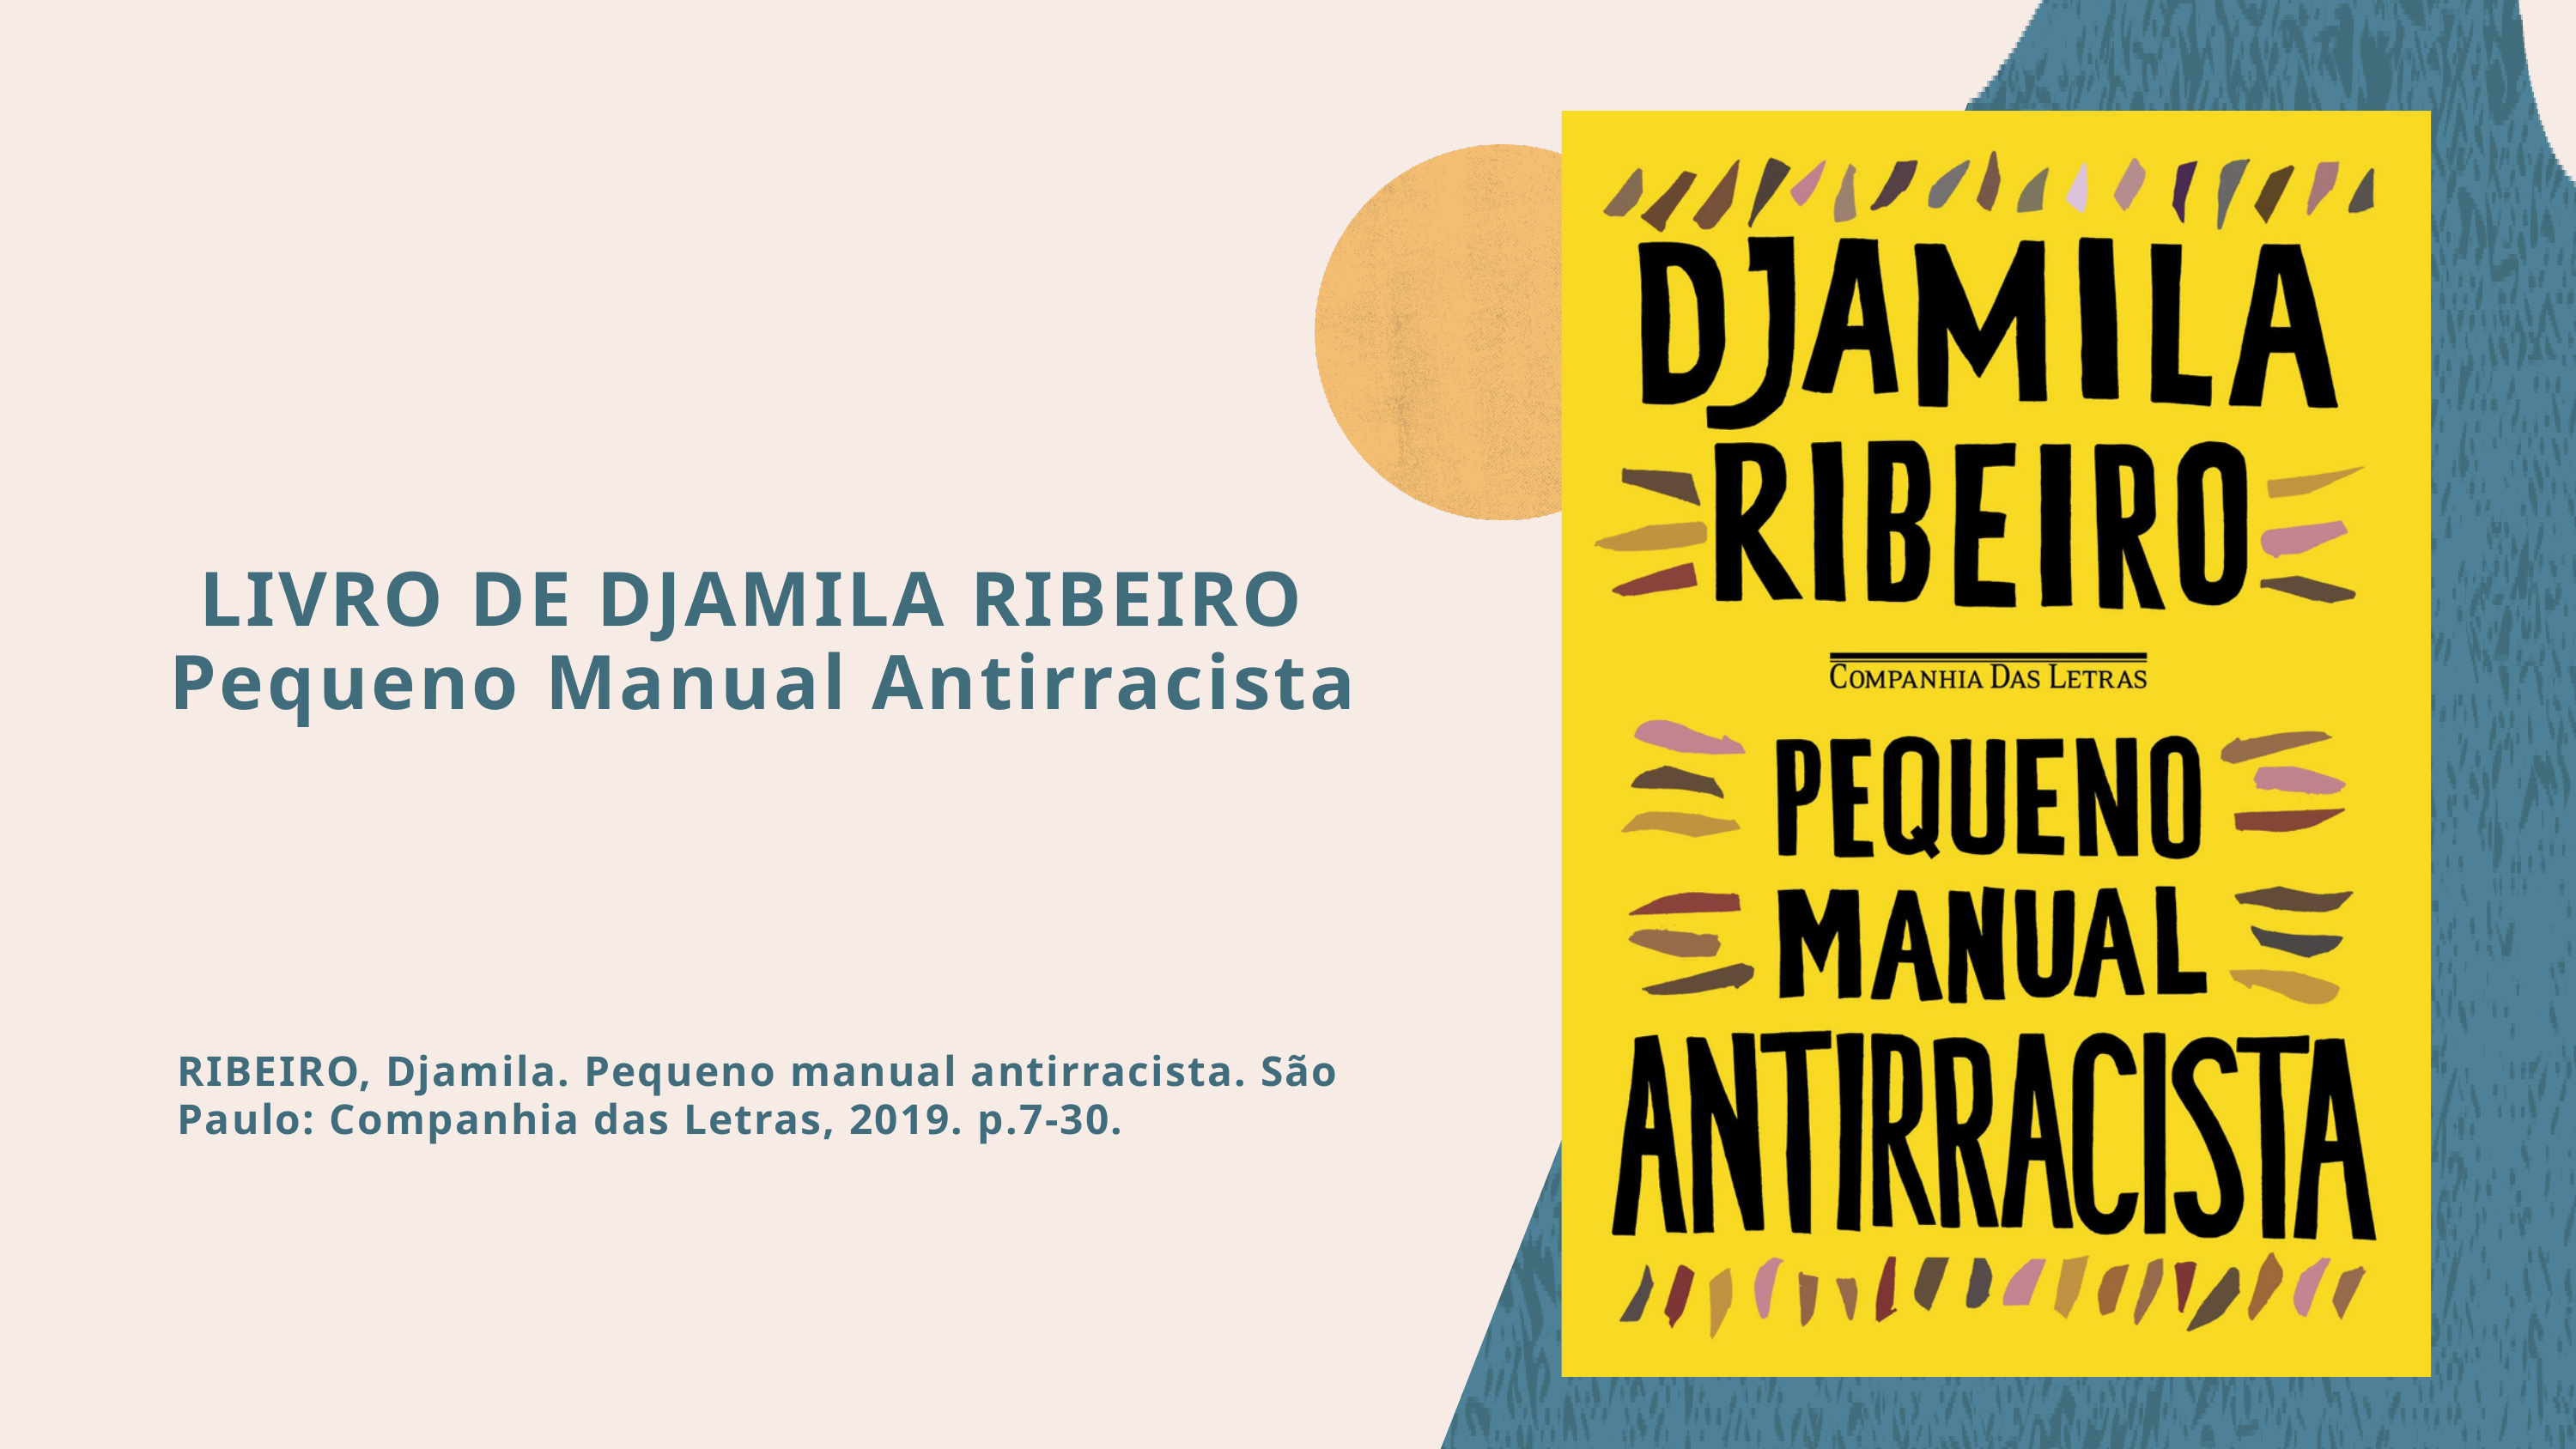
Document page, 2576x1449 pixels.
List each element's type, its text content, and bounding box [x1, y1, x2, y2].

text_box [1315, 111, 2432, 1377]
text_box LIVRO DE DJAMILA RIBEIRO Pequeno Manual Antirracista [144, 557, 1382, 892]
text_box C [1440, 0, 2576, 1449]
text_box RIBEIRO, Djamila. Pequeno manual antirracista. São Paulo: Companhia das Letras, 2019. p.7-30. [177, 1046, 1457, 1191]
